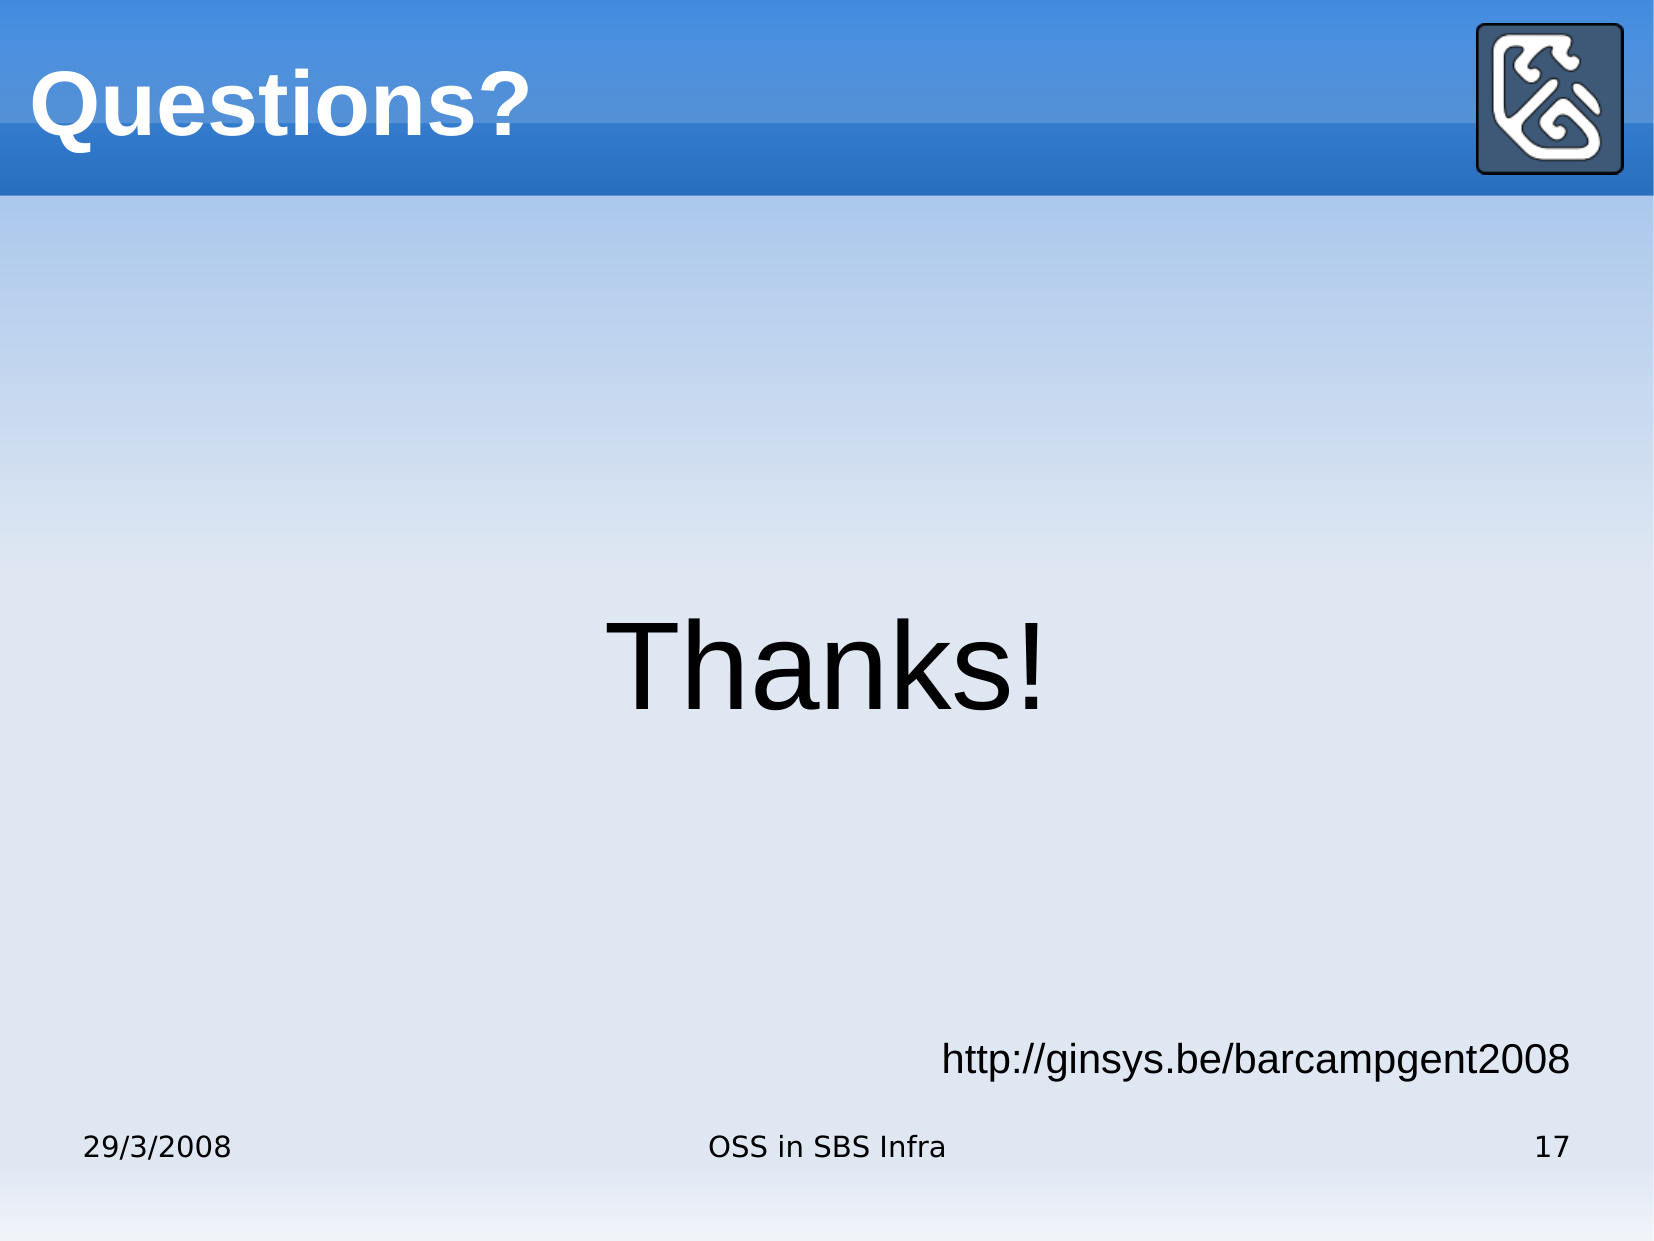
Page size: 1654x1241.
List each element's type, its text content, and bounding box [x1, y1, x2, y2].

title Questions? [29, 0, 1388, 208]
subtitle Thanks! http://ginsys.be/barcampgent2008 [82, 297, 1571, 1102]
picture [0, 0, 1654, 1241]
